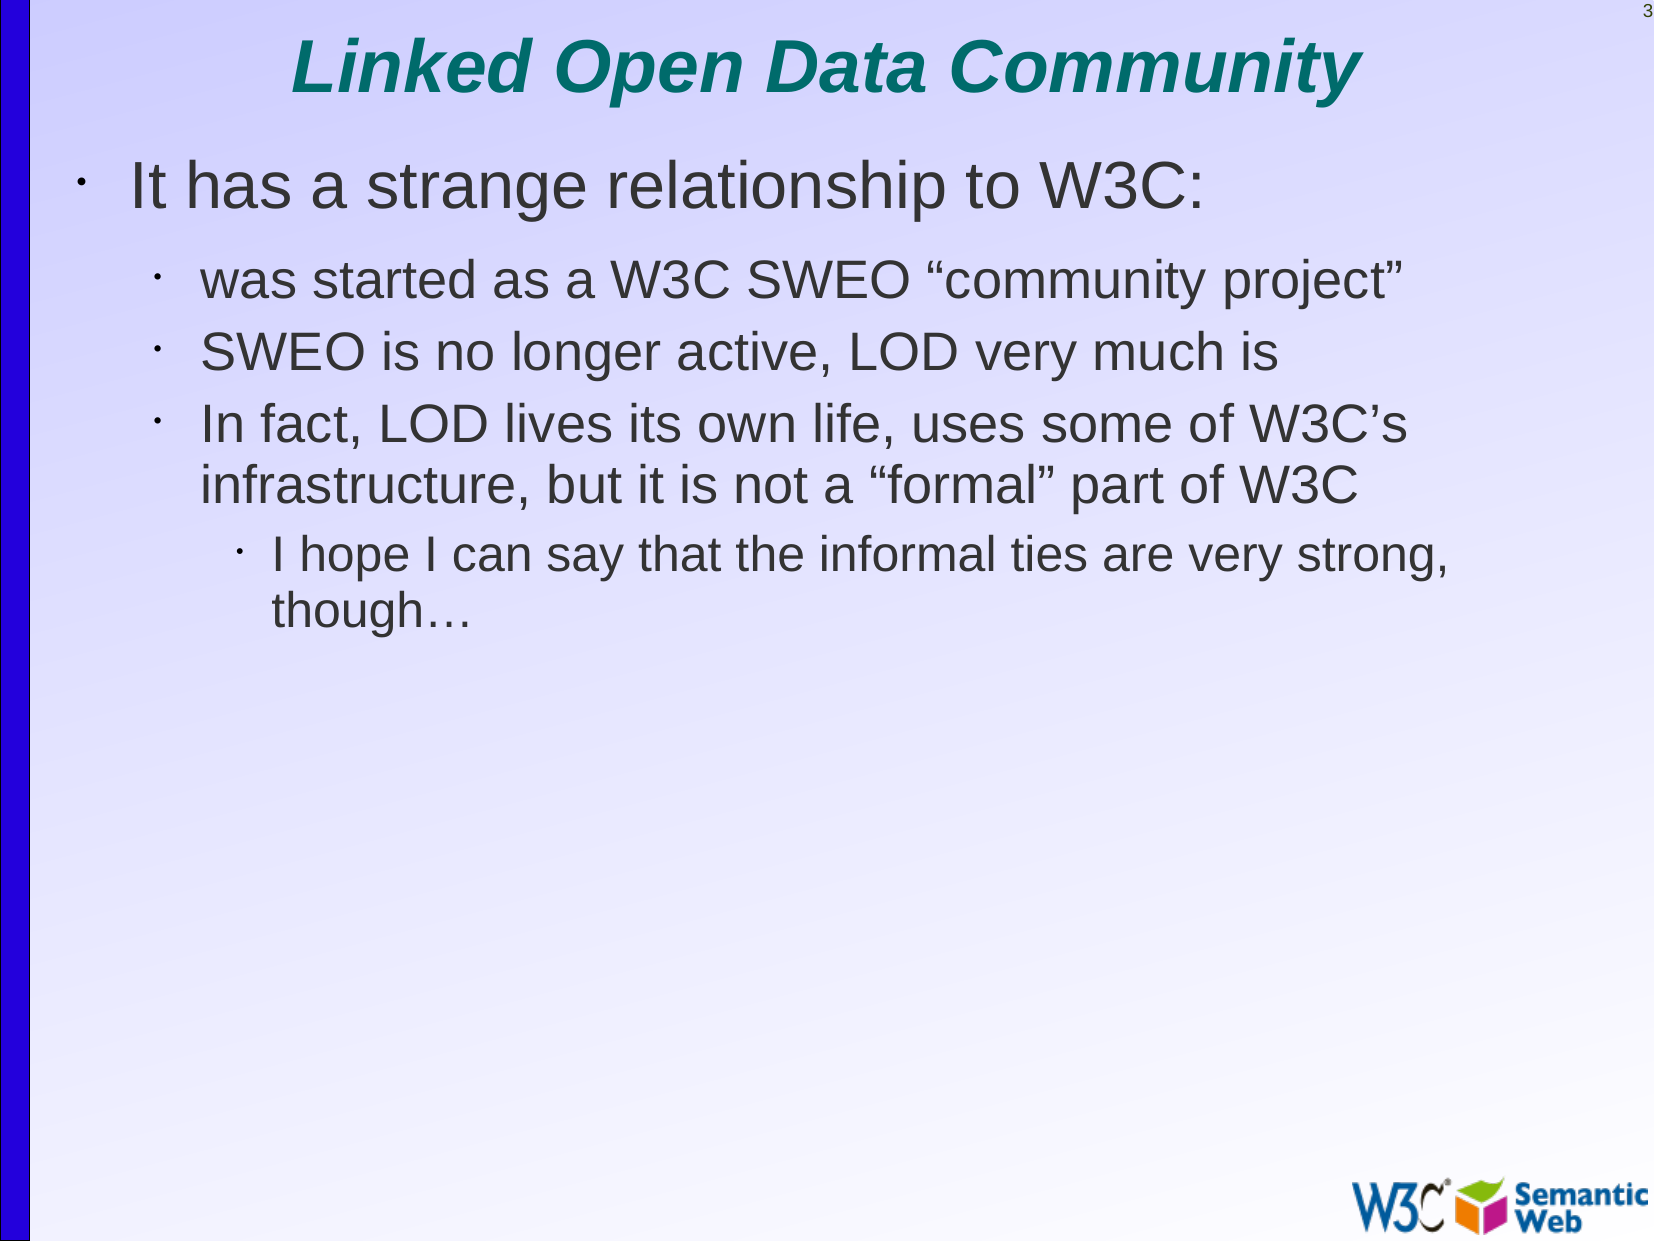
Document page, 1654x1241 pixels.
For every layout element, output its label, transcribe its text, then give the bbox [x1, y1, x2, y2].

title Linked Open Data Community [0, 5, 1654, 125]
picture [1352, 1175, 1648, 1235]
list It has a strange relationship to W3C: was started as a W3C SWEO “community project” SWEO is no longer active, LOD very much is In fact, LOD lives its own life, uses some of W3C’s infrastructure, but it is not a “formal” part of W3C I hope I can say that the informal ties are very strong, though… [59, 147, 1642, 1134]
